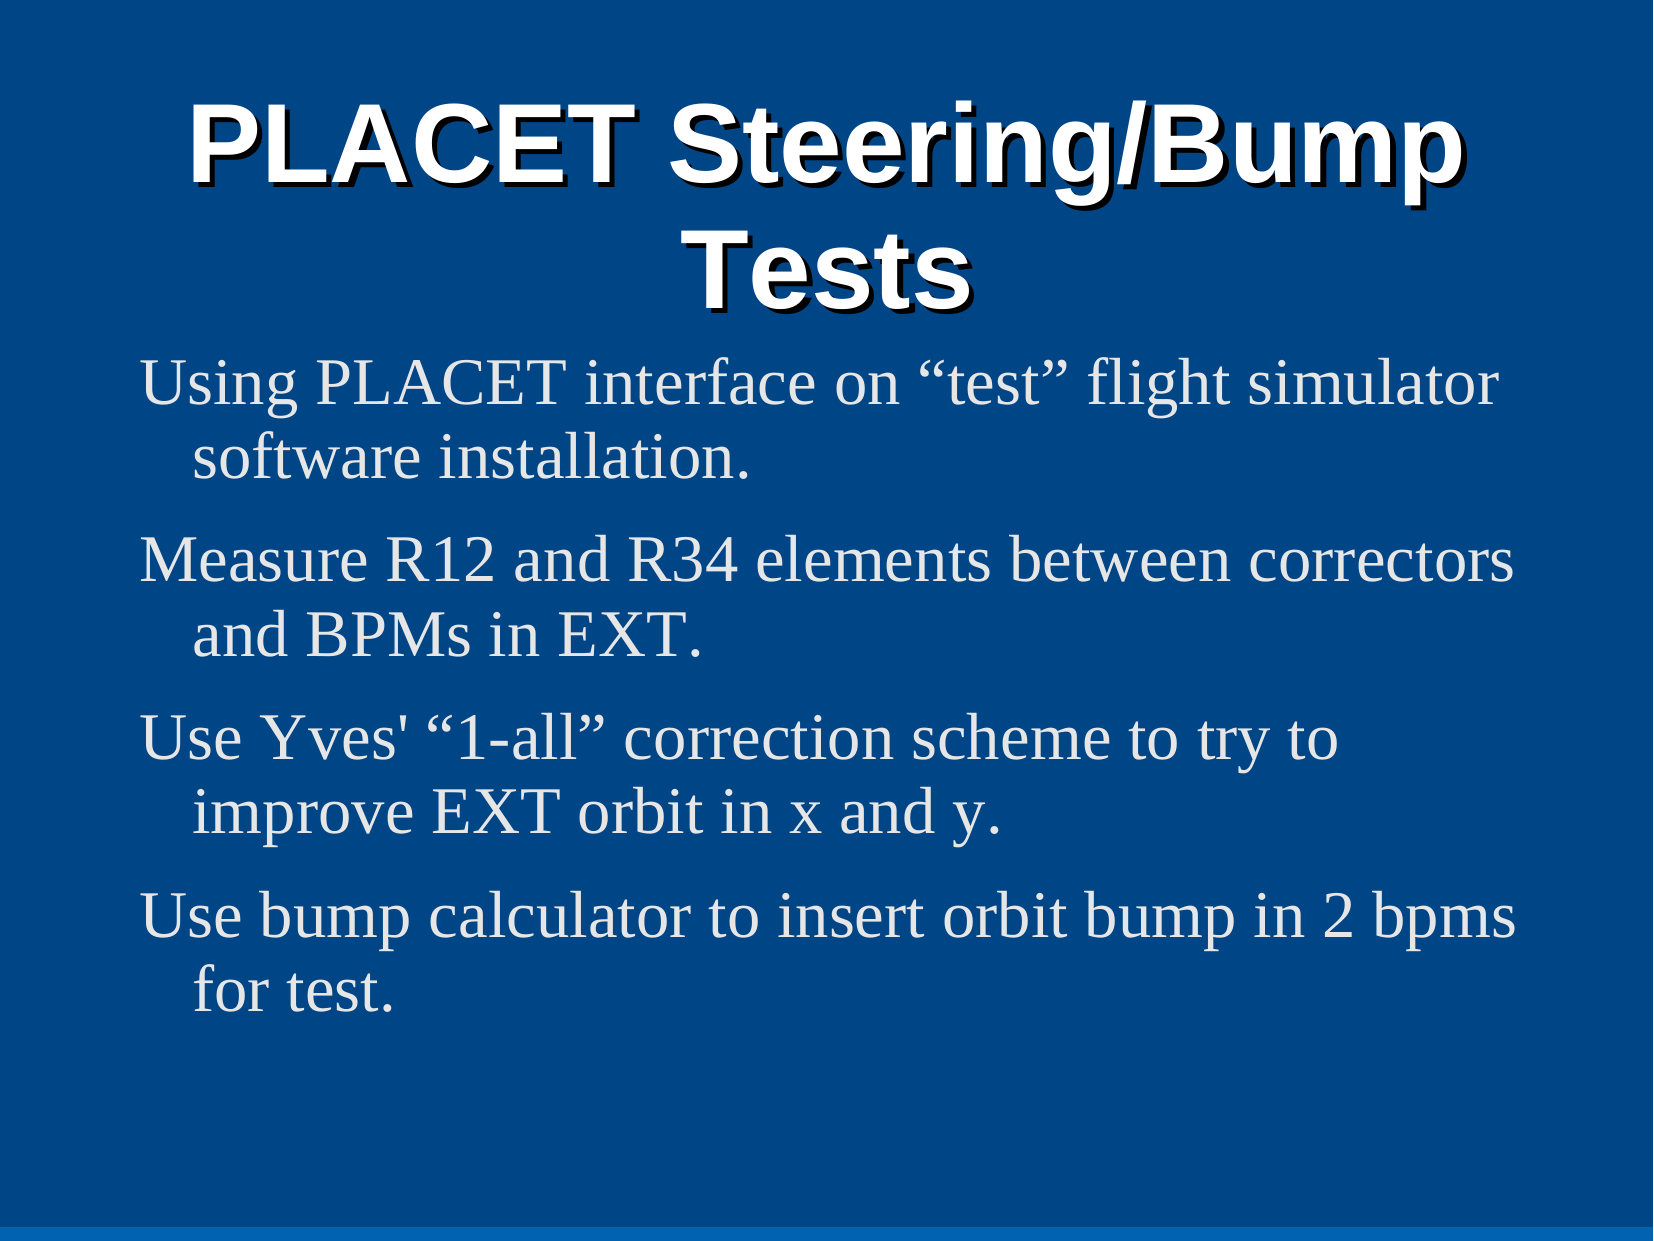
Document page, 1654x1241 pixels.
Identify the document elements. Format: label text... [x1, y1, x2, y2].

list Using PLACET interface on “test” flight simulator software installation. Measure R12 and R34 elements between correctors and BPMs in EXT. Use Yves' “1-all” correction scheme to try to improve EXT orbit in x and y. Use bump calculator to insert orbit bump in 2 bpms for test. [121, 344, 1533, 1127]
title PLACET Steering/Bump Tests [121, 61, 1533, 344]
